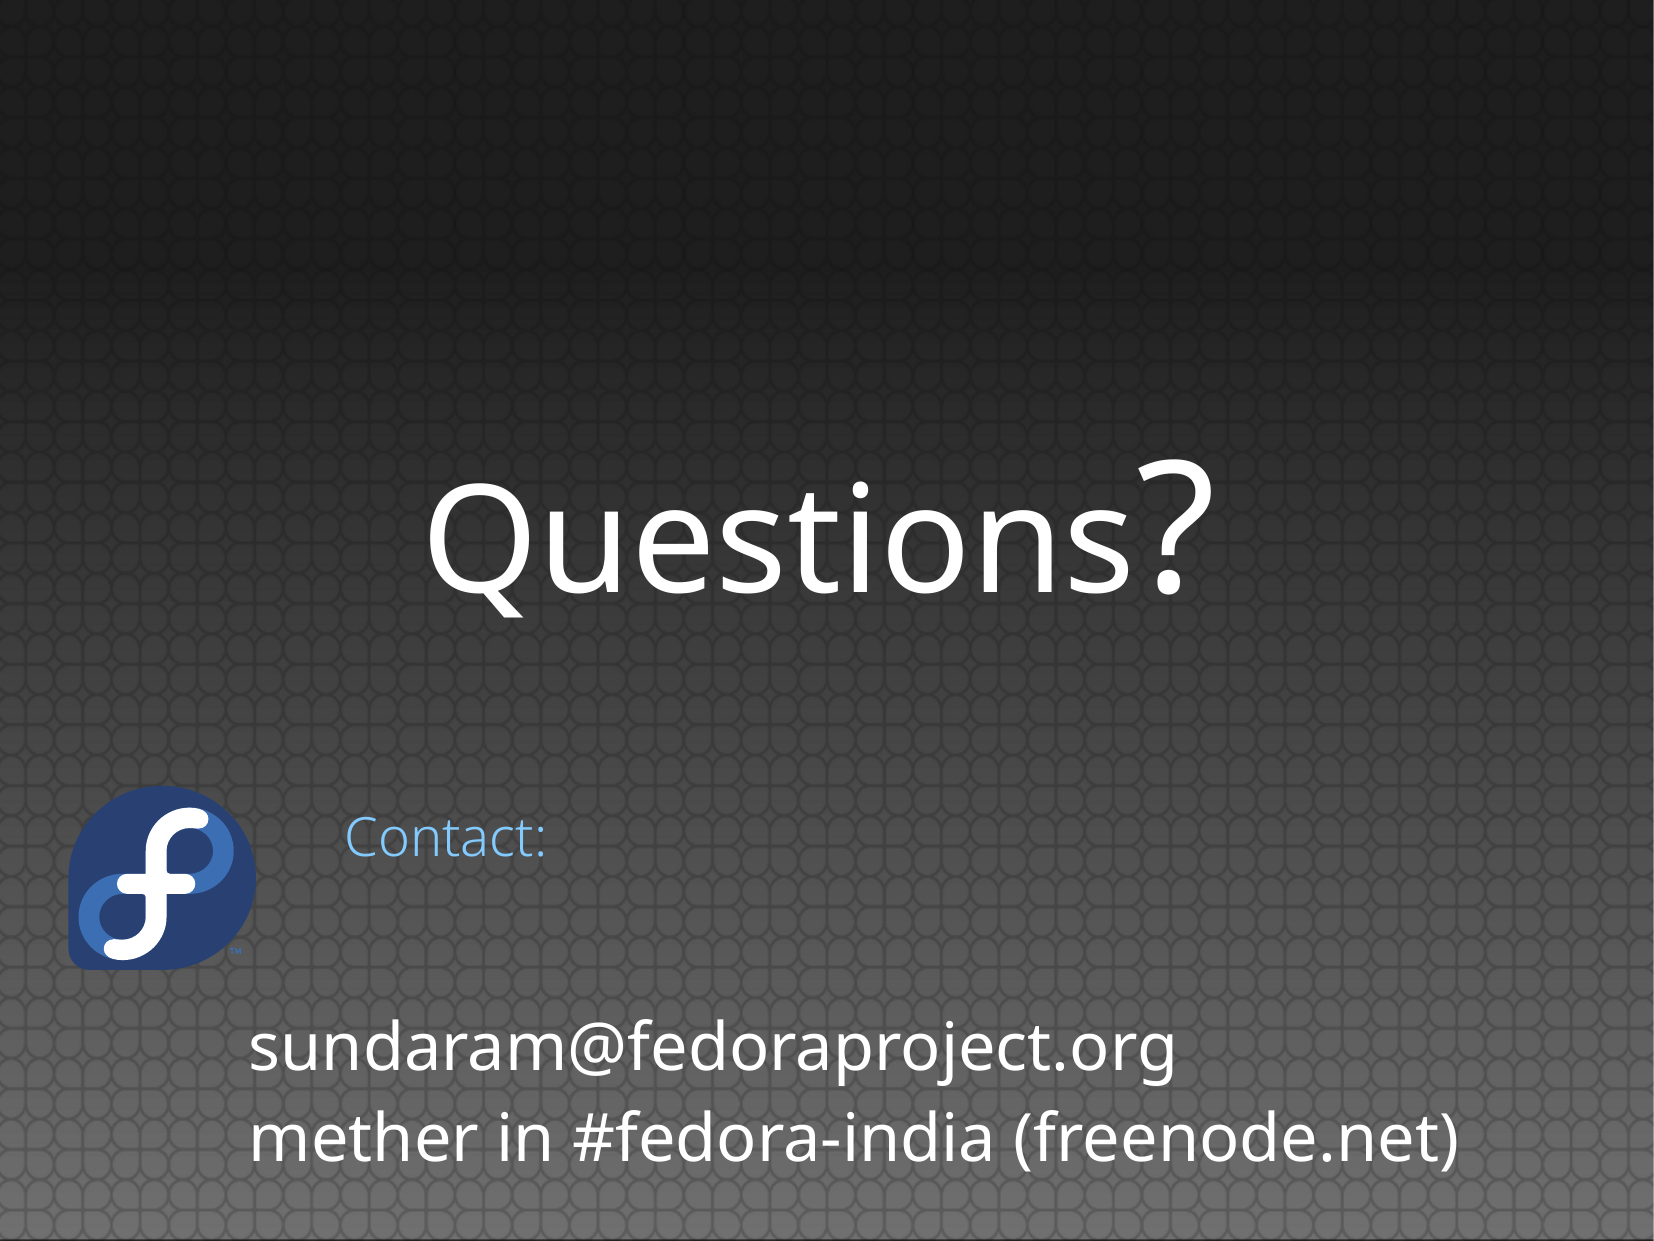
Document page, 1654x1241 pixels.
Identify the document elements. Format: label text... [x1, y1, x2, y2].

text_box Contact: [329, 791, 684, 869]
text_box sundaram@fedoraproject.org mether in #fedora-india (freenode.net) [233, 992, 1571, 1163]
title Questions? [30, 414, 1606, 628]
picture [0, 0, 1654, 1241]
